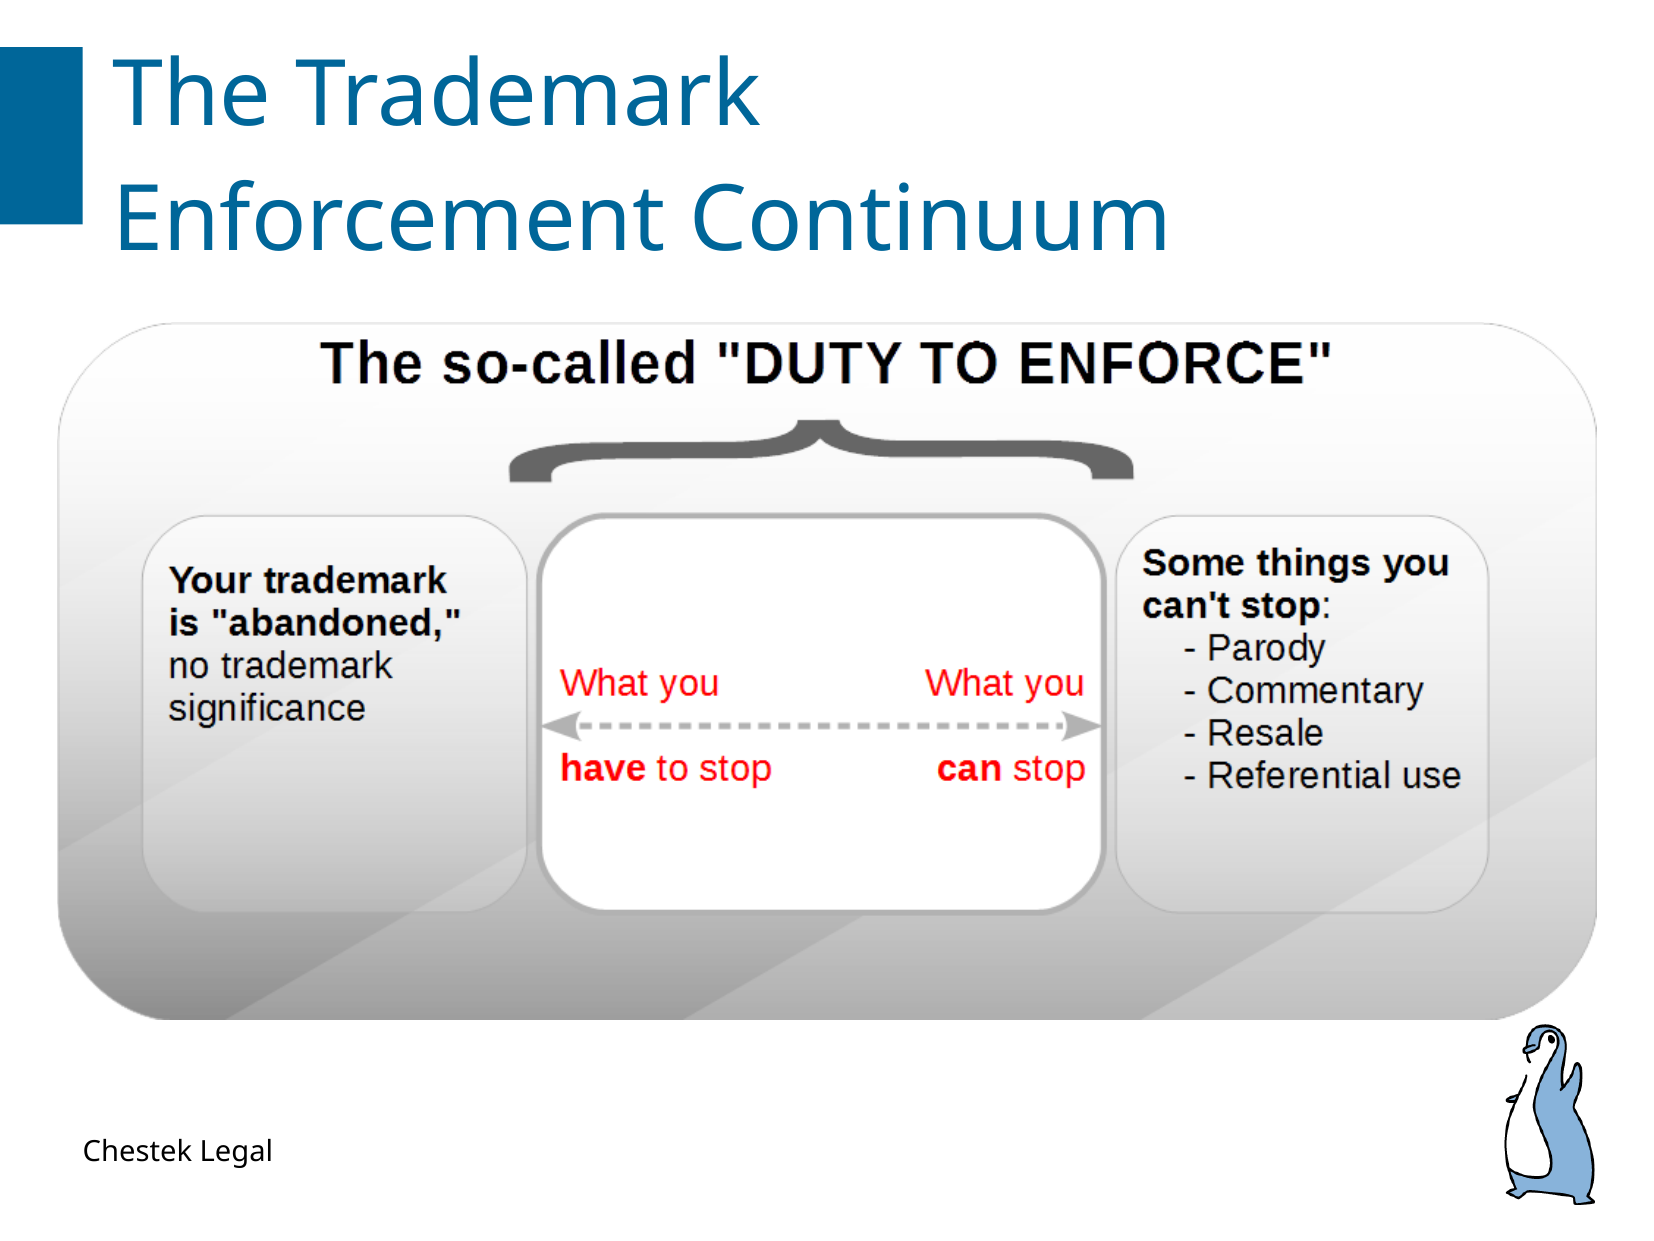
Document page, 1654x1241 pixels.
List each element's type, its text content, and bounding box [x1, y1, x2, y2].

title The Trademark Enforcement Continuum [112, 30, 1565, 276]
picture [1497, 1024, 1595, 1205]
picture [57, 322, 1597, 1020]
